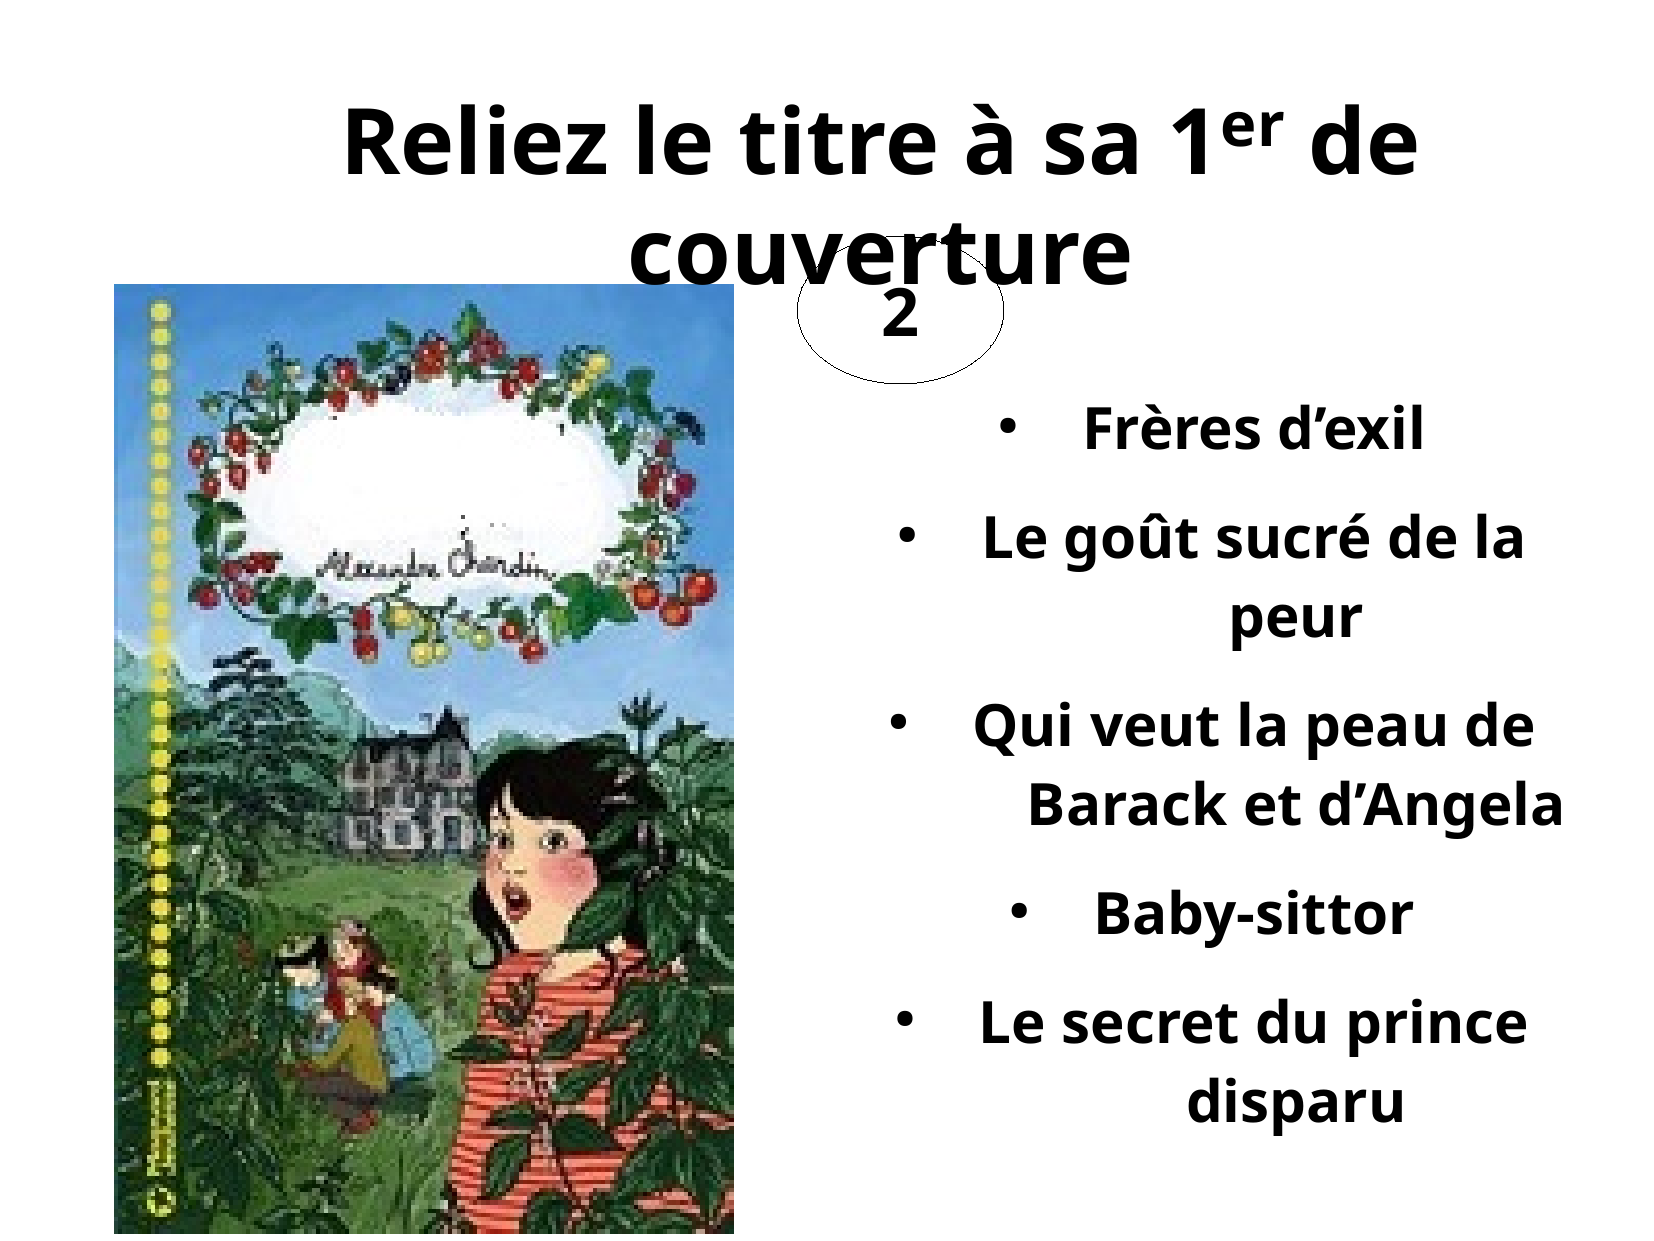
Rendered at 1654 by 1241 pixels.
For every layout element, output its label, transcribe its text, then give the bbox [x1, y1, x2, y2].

picture [114, 284, 734, 1234]
text_box 2 [797, 310, 1004, 384]
text_box Reliez le titre à sa 1er de couverture [285, 75, 1477, 310]
list Frères d’exil Le goût sucré de la peur Qui veut la peau de Barack et d’Angela Baby-sittor Le secret du prince disparu [848, 387, 1576, 1192]
